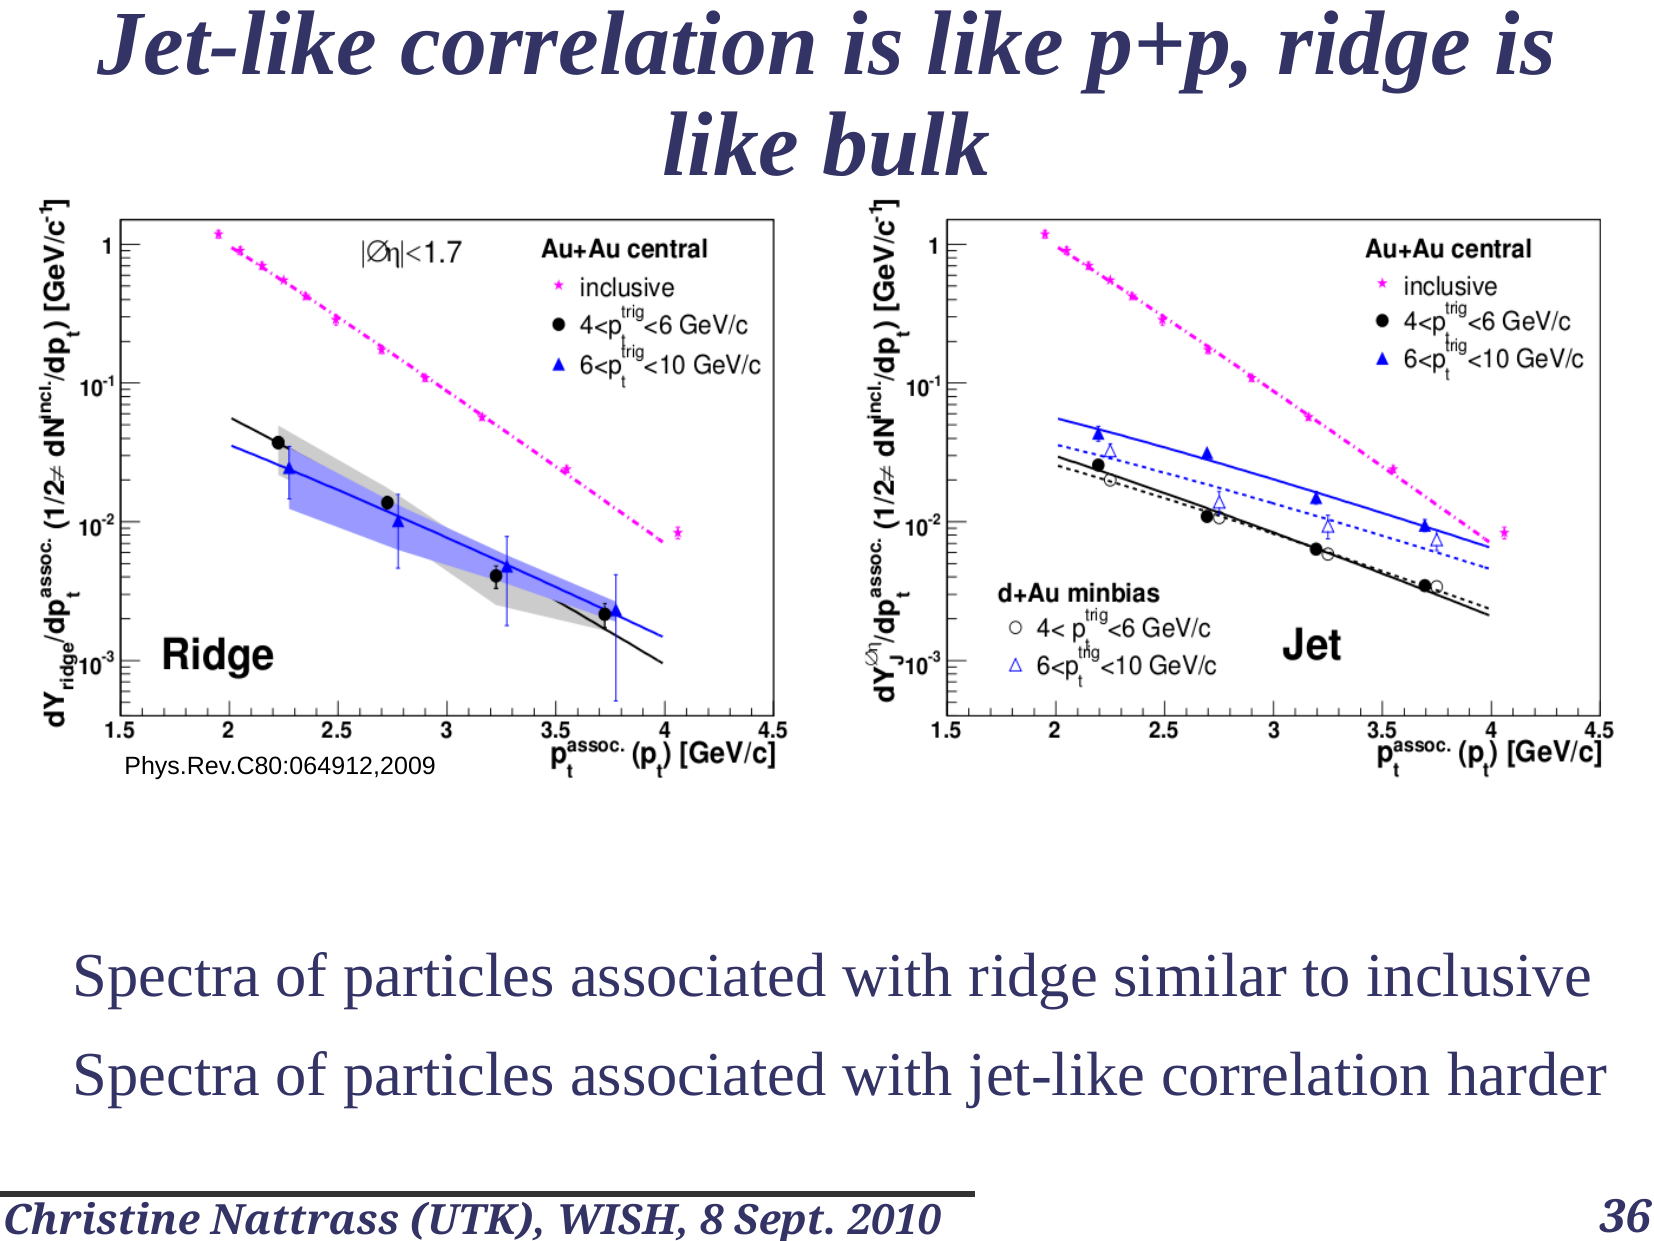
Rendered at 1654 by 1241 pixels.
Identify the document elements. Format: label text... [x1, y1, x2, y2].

text_box Phys.Rev.C80:064912,2009 [109, 744, 638, 787]
title Jet-like correlation is like p+p, ridge is like bulk [82, 0, 1571, 198]
list Spectra of particles associated with ridge similar to inclusive Spectra of particles associated with jet-like correlation harder [72, 941, 1654, 1218]
picture [38, 199, 1614, 779]
